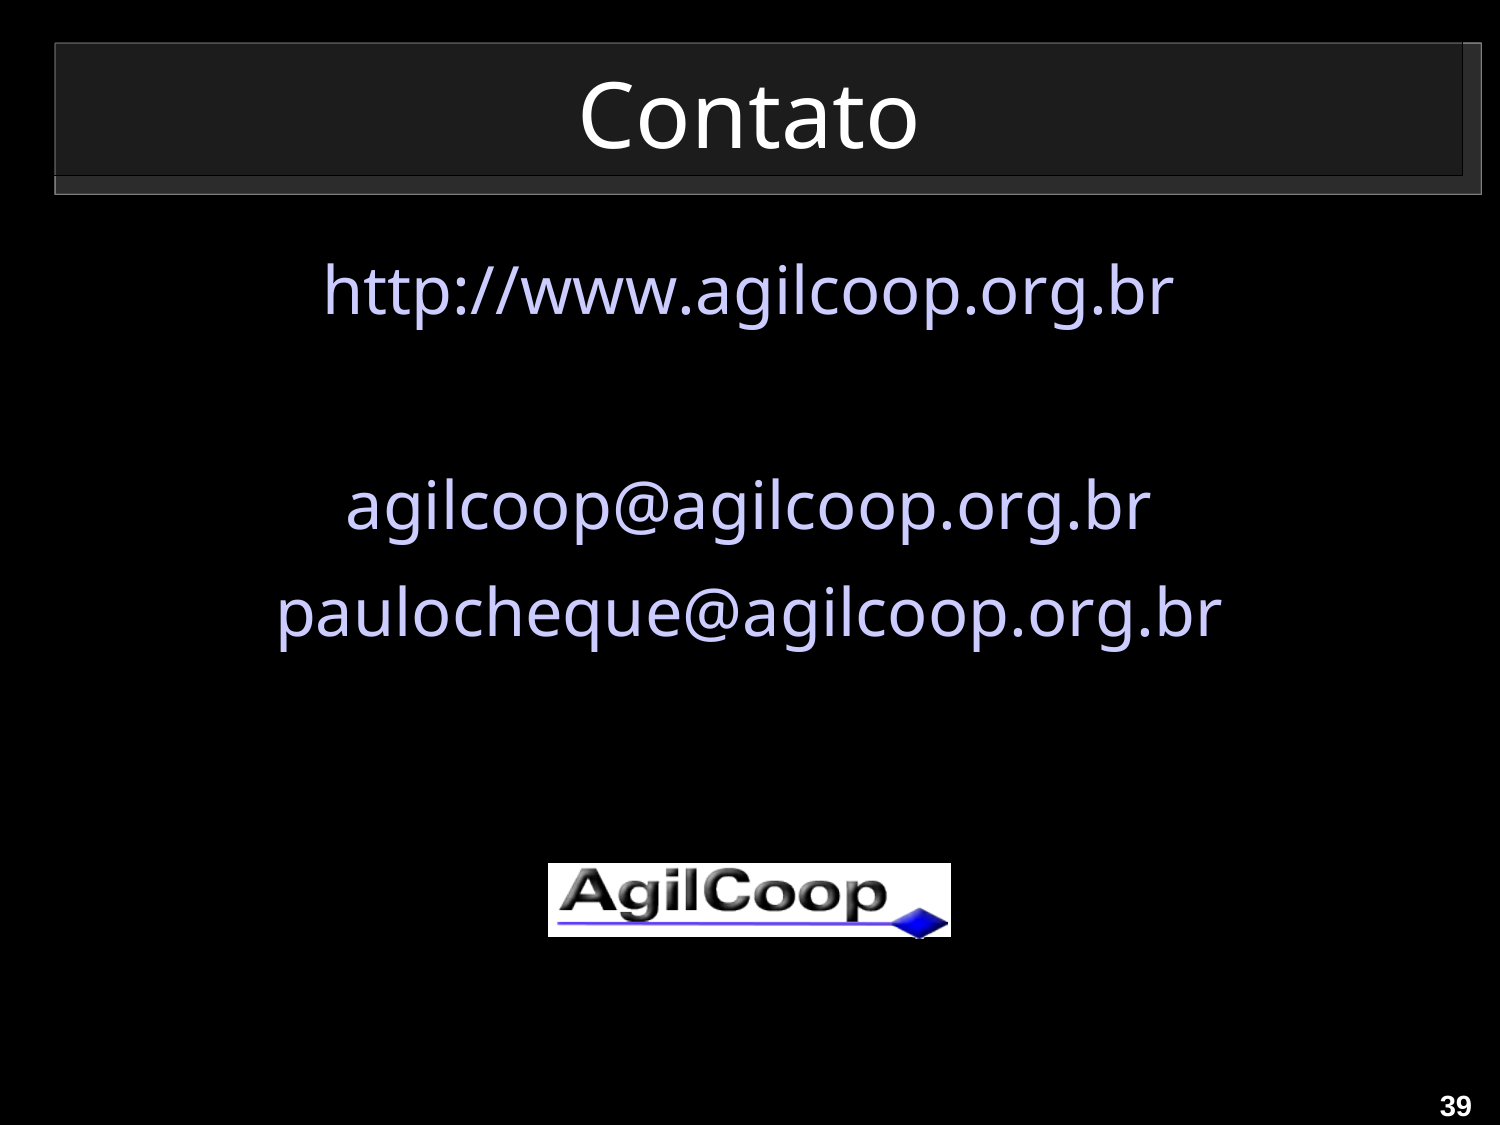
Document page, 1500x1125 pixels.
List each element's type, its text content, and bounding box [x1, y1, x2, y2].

title Contato [29, 38, 1470, 188]
text_box [547, 862, 953, 939]
picture [556, 865, 948, 939]
list http://www.agilcoop.org.br agilcoop@agilcoop.org.br paulocheque@agilcoop.org.br [29, 243, 1470, 1031]
